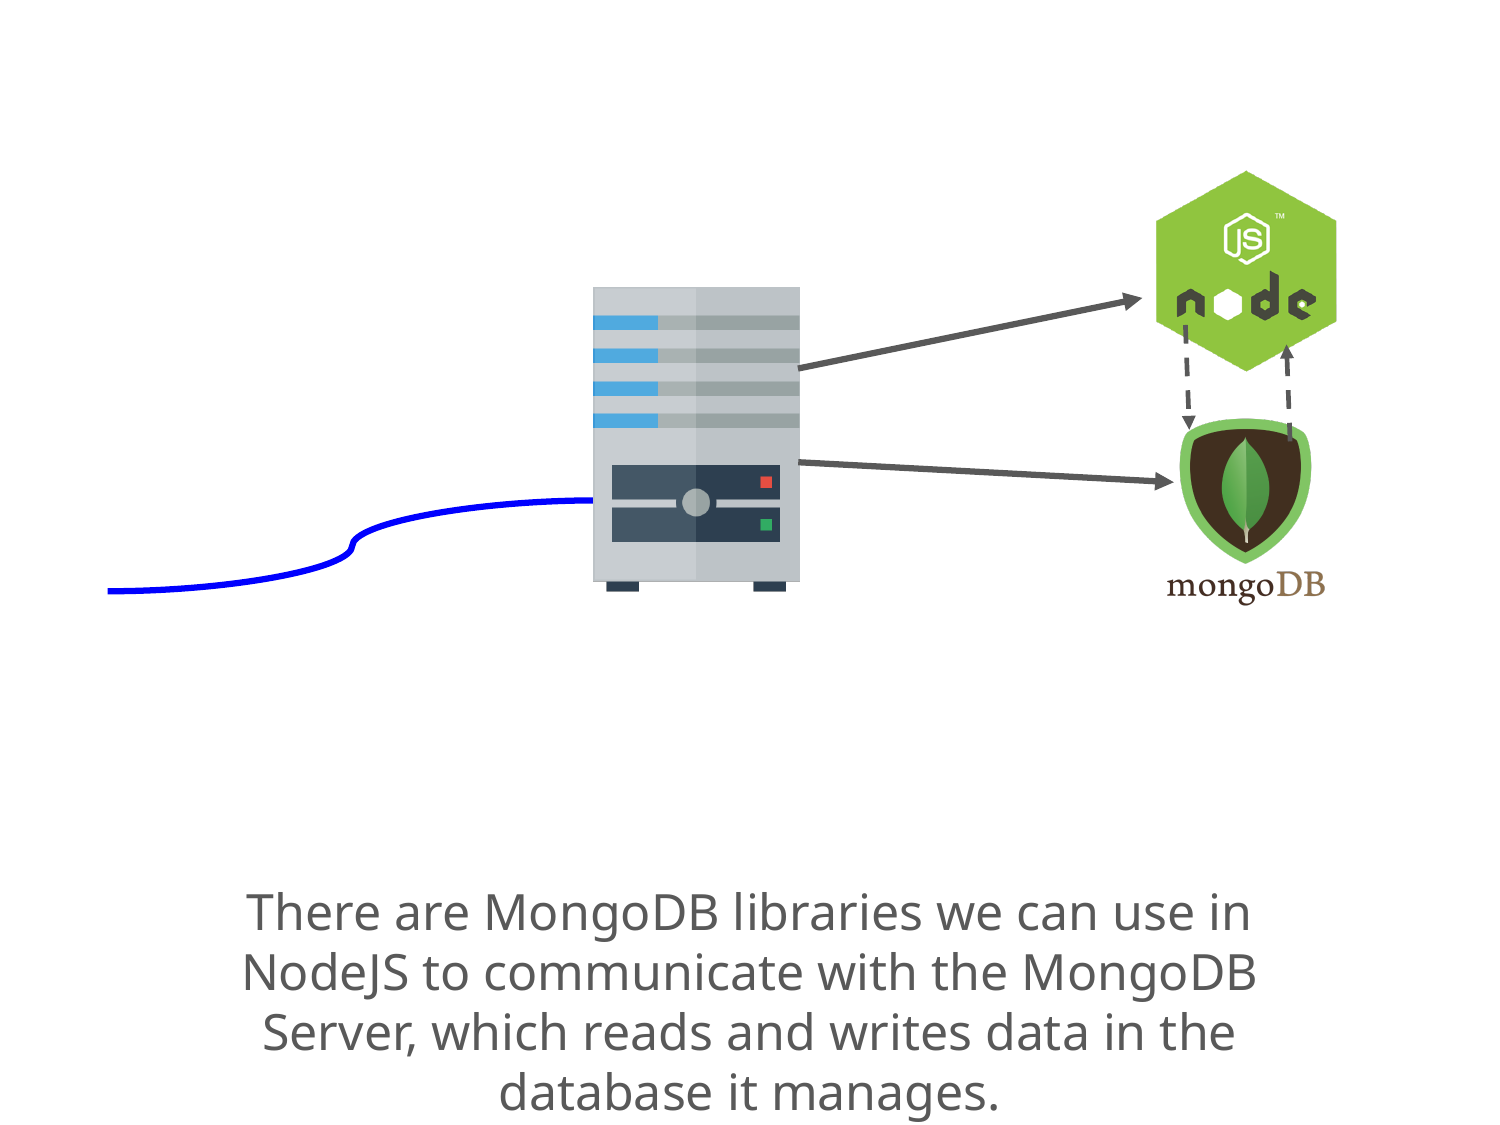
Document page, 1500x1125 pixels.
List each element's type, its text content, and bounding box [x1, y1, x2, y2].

picture [531, 280, 857, 606]
picture [1142, 168, 1349, 375]
picture [1142, 391, 1349, 634]
list There are MongoDB libraries we can use in NodeJS to communicate with the MongoDB Server, which reads and writes data in the database it manages. [148, 865, 1352, 1044]
